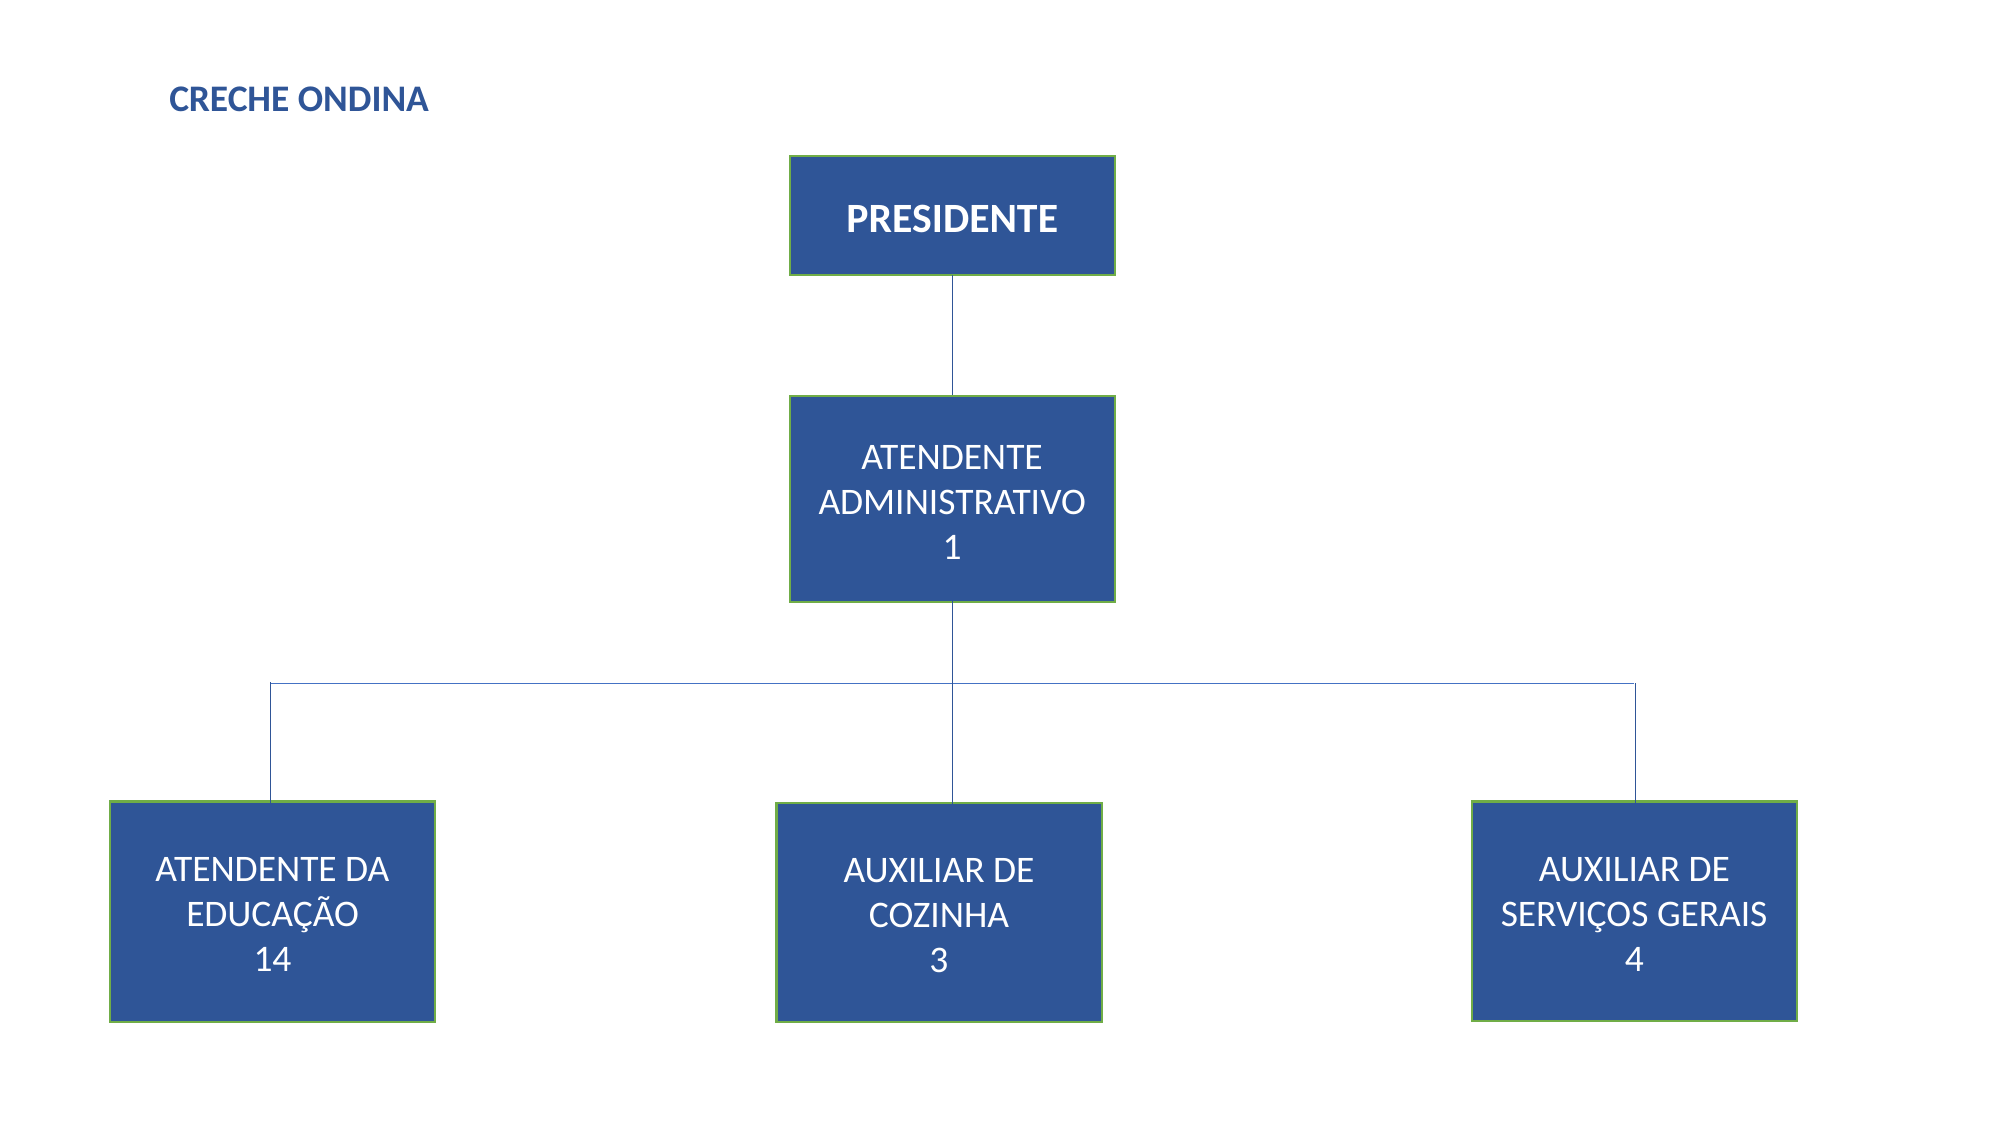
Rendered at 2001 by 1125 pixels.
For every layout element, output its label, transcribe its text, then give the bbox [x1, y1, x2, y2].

text_box AUXILIAR DE COZINHA 3 [777, 803, 1102, 1022]
text_box ATENDENTE DA EDUCAÇÃO 14 [110, 801, 435, 1022]
text_box ATENDENTE ADMINISTRATIVO 1 [790, 396, 1115, 602]
text_box PRESIDENTE [790, 156, 1115, 275]
text_box CRECHE ONDINA [101, 66, 497, 127]
text_box AUXILIAR DE SERVIÇOS GERAIS 4 [1472, 801, 1797, 1021]
